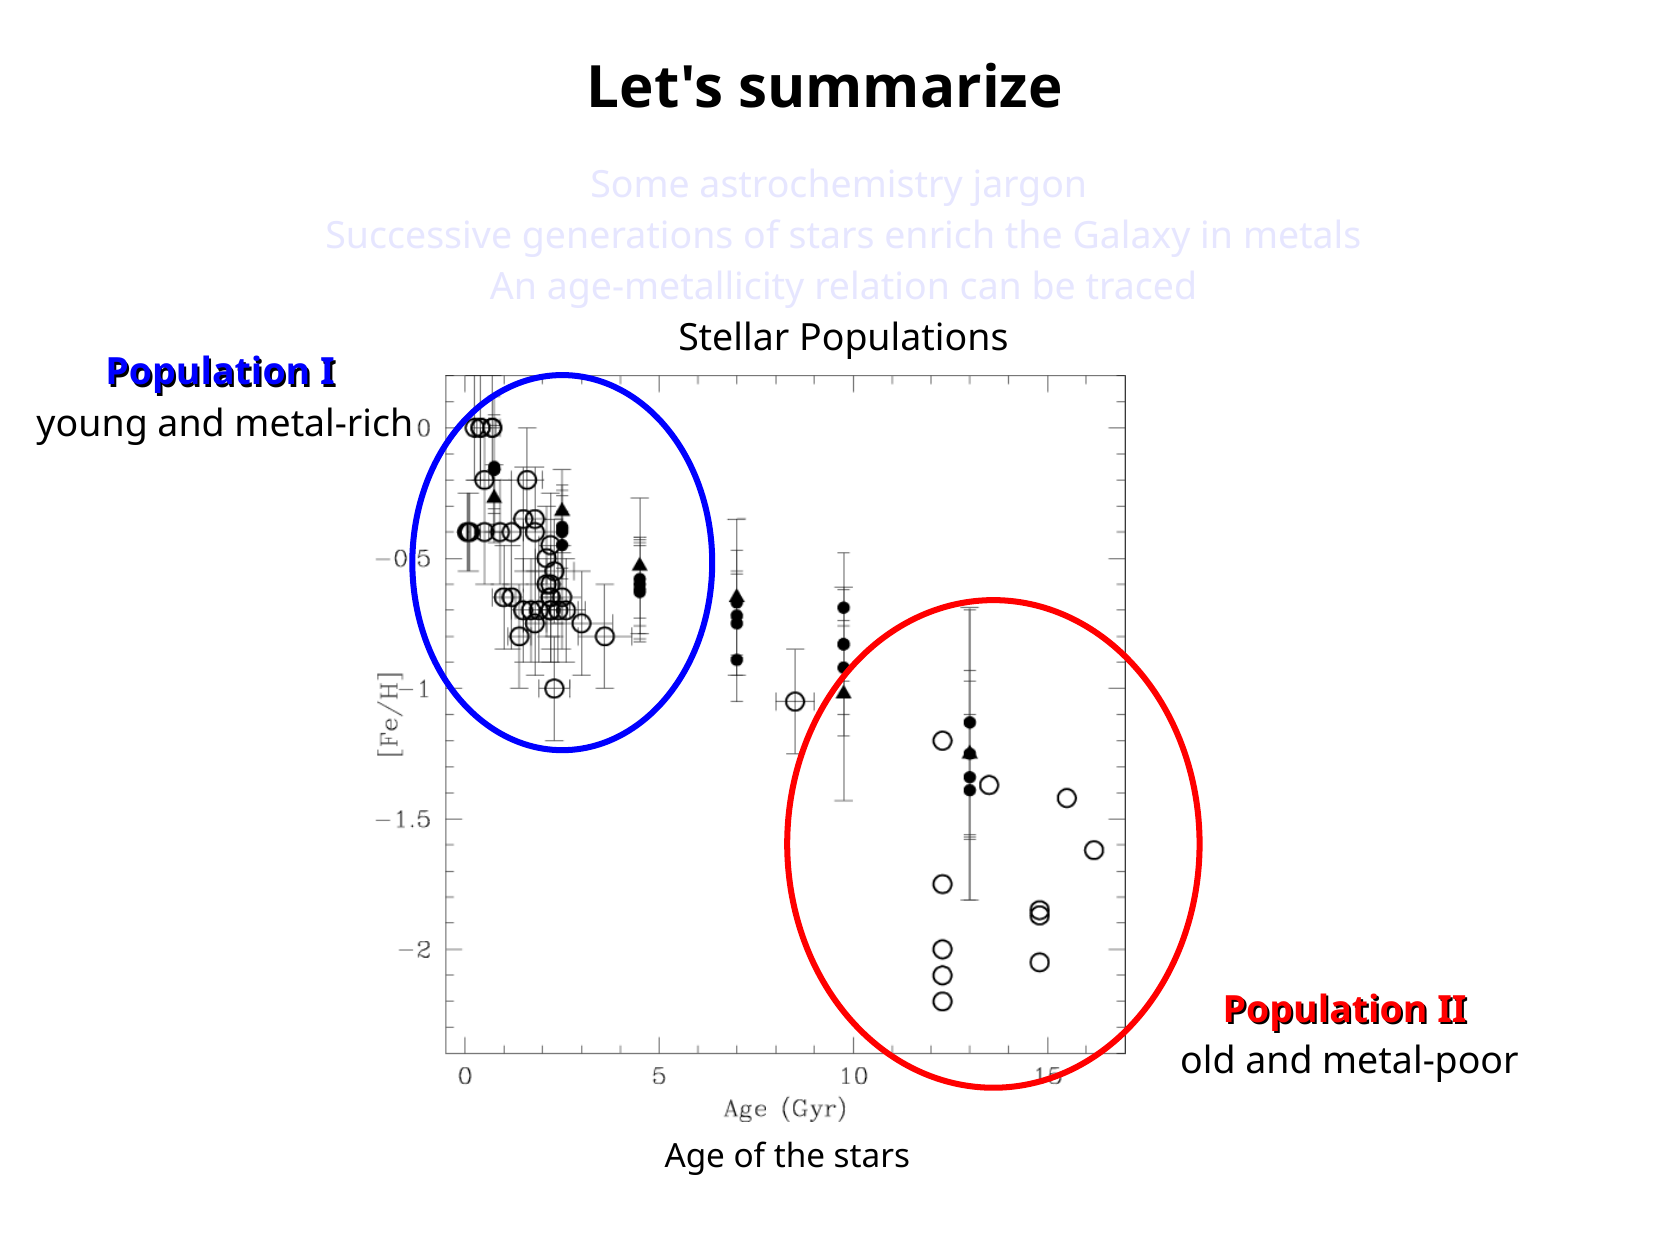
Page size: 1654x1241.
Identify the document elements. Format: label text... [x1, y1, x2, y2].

picture [450, 375, 547, 436]
text_box Age of the stars [450, 1125, 1126, 1187]
picture [375, 375, 1126, 1123]
text_box Population II old and metal-poor [1124, 975, 1575, 1095]
text_box Let's summarize [262, 37, 1388, 134]
text_box Some astrochemistry jargon Successive generations of stars enrich the Galaxy in metals An age-metallicity relation can be traced Stellar Populations [75, 150, 1613, 374]
text_box [787, 600, 1200, 1088]
text_box [412, 375, 713, 751]
text_box Population I young and metal-rich [0, 337, 450, 457]
